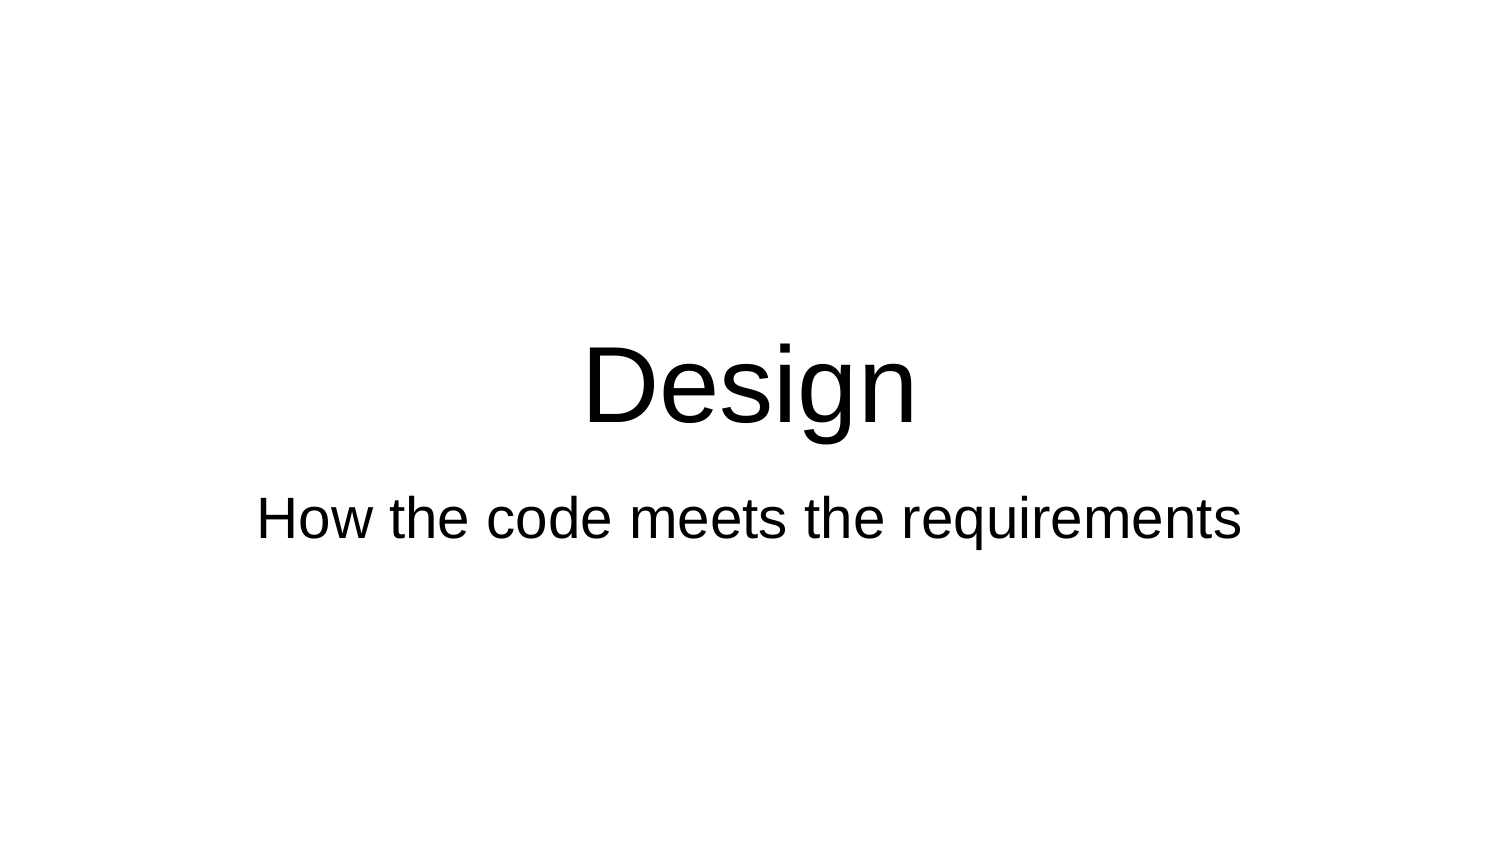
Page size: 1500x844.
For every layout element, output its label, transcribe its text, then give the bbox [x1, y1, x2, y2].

title Design [51, 122, 1449, 459]
subtitle How the code meets the requirements [51, 464, 1449, 595]
